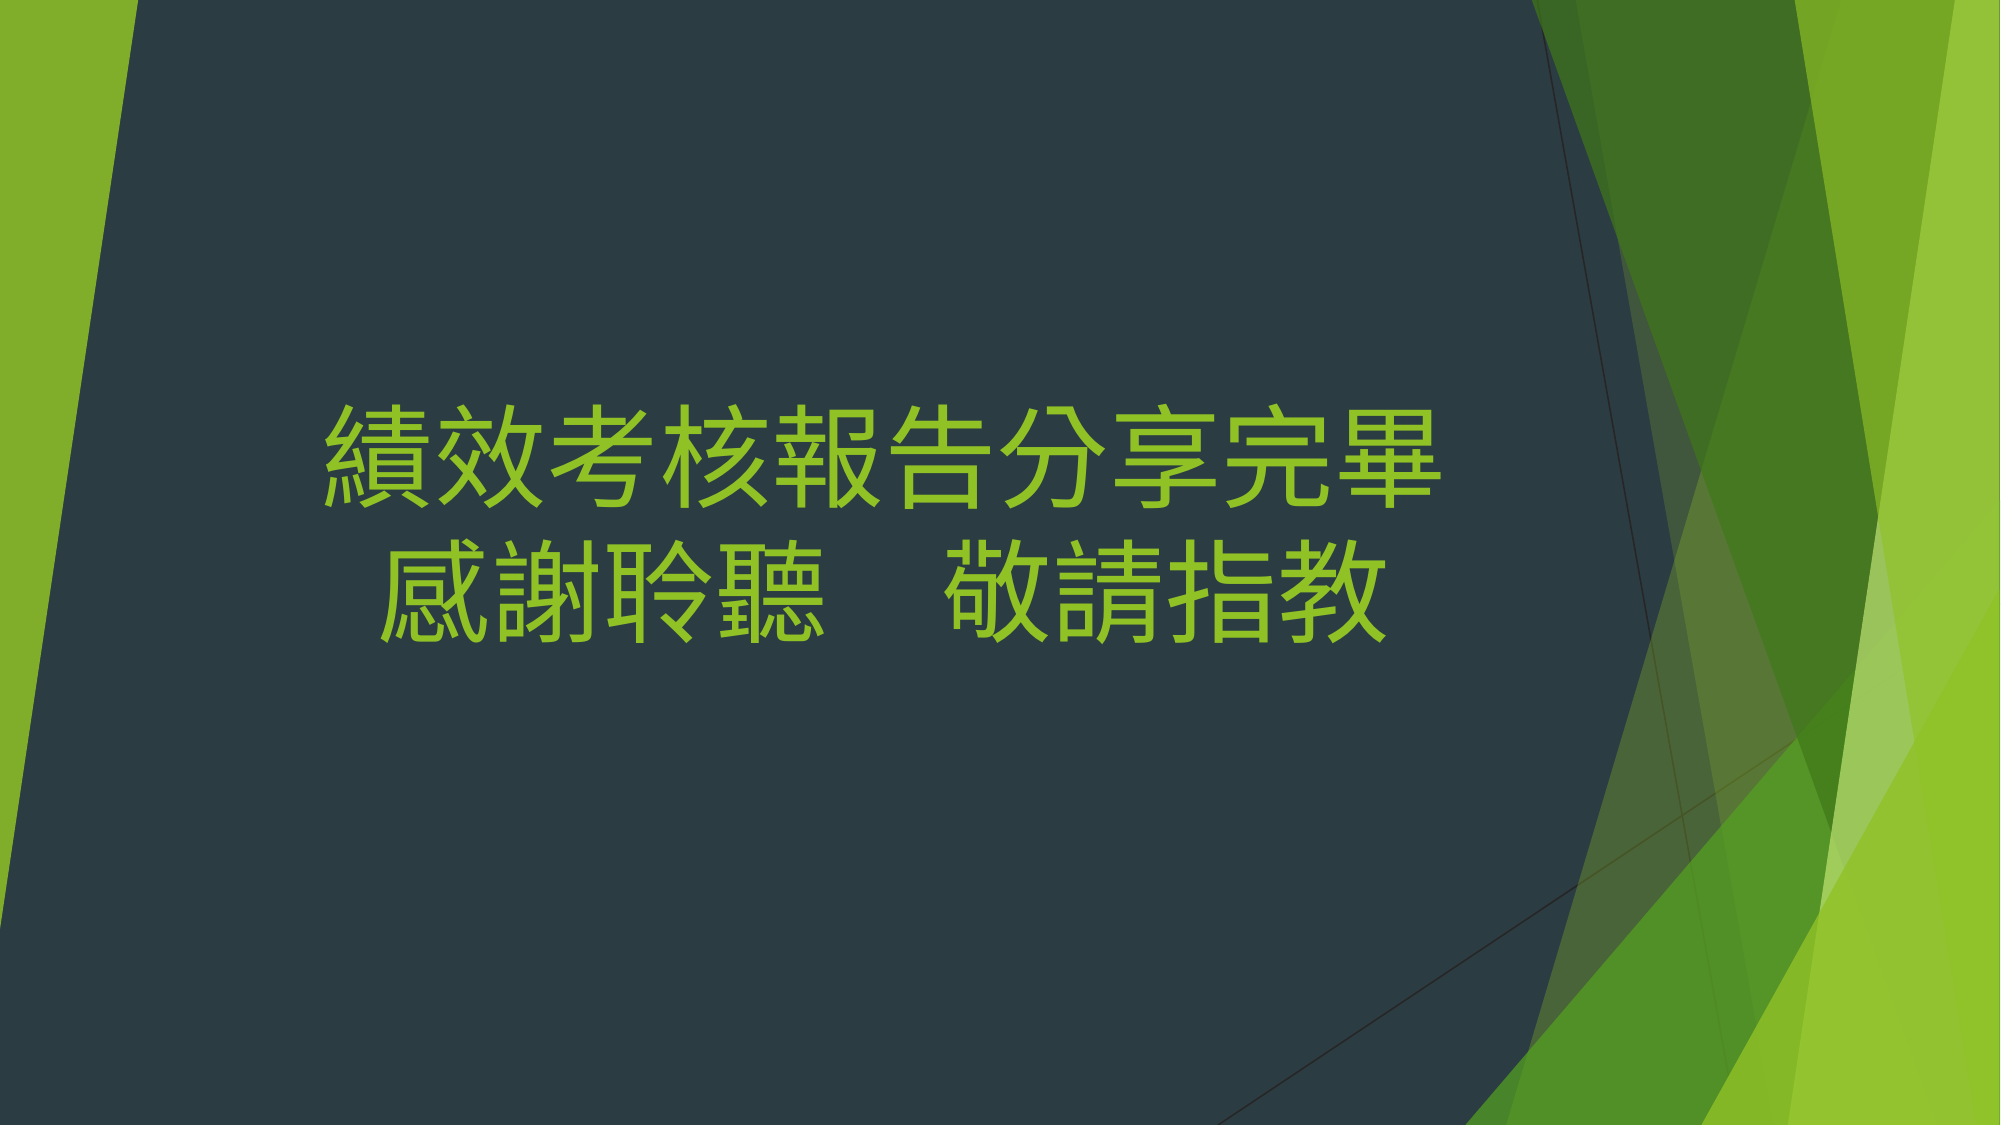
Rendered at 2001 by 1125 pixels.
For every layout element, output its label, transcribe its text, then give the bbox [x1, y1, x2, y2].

title 績效考核報告分享完畢 感謝聆聽 敬請指教 [247, 394, 1522, 665]
